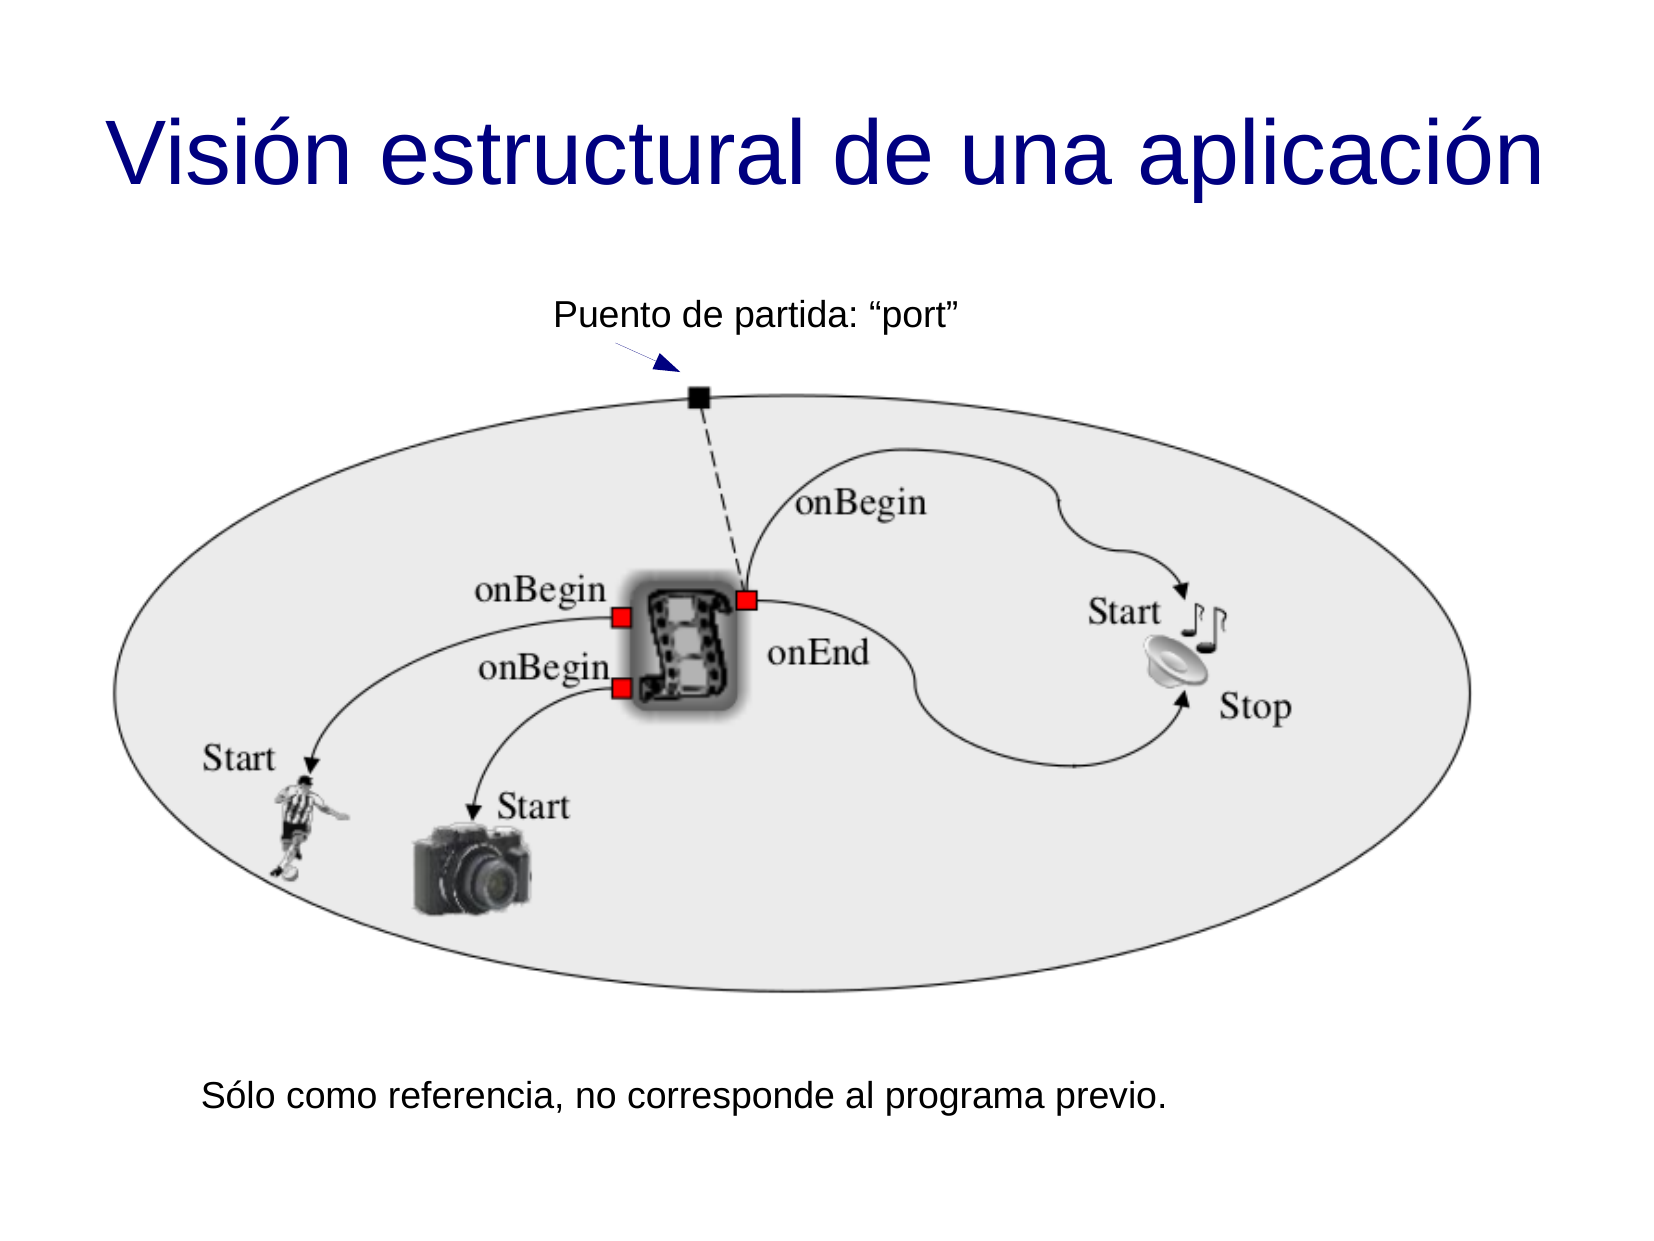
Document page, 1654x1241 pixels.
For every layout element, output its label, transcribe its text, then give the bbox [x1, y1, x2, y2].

title Visión estructural de una aplicación [82, 49, 1571, 257]
picture [82, 383, 1538, 995]
text_box Puento de partida: “port” [538, 286, 974, 343]
text_box Sólo como referencia, no corresponde al programa previo. [186, 1067, 1183, 1125]
